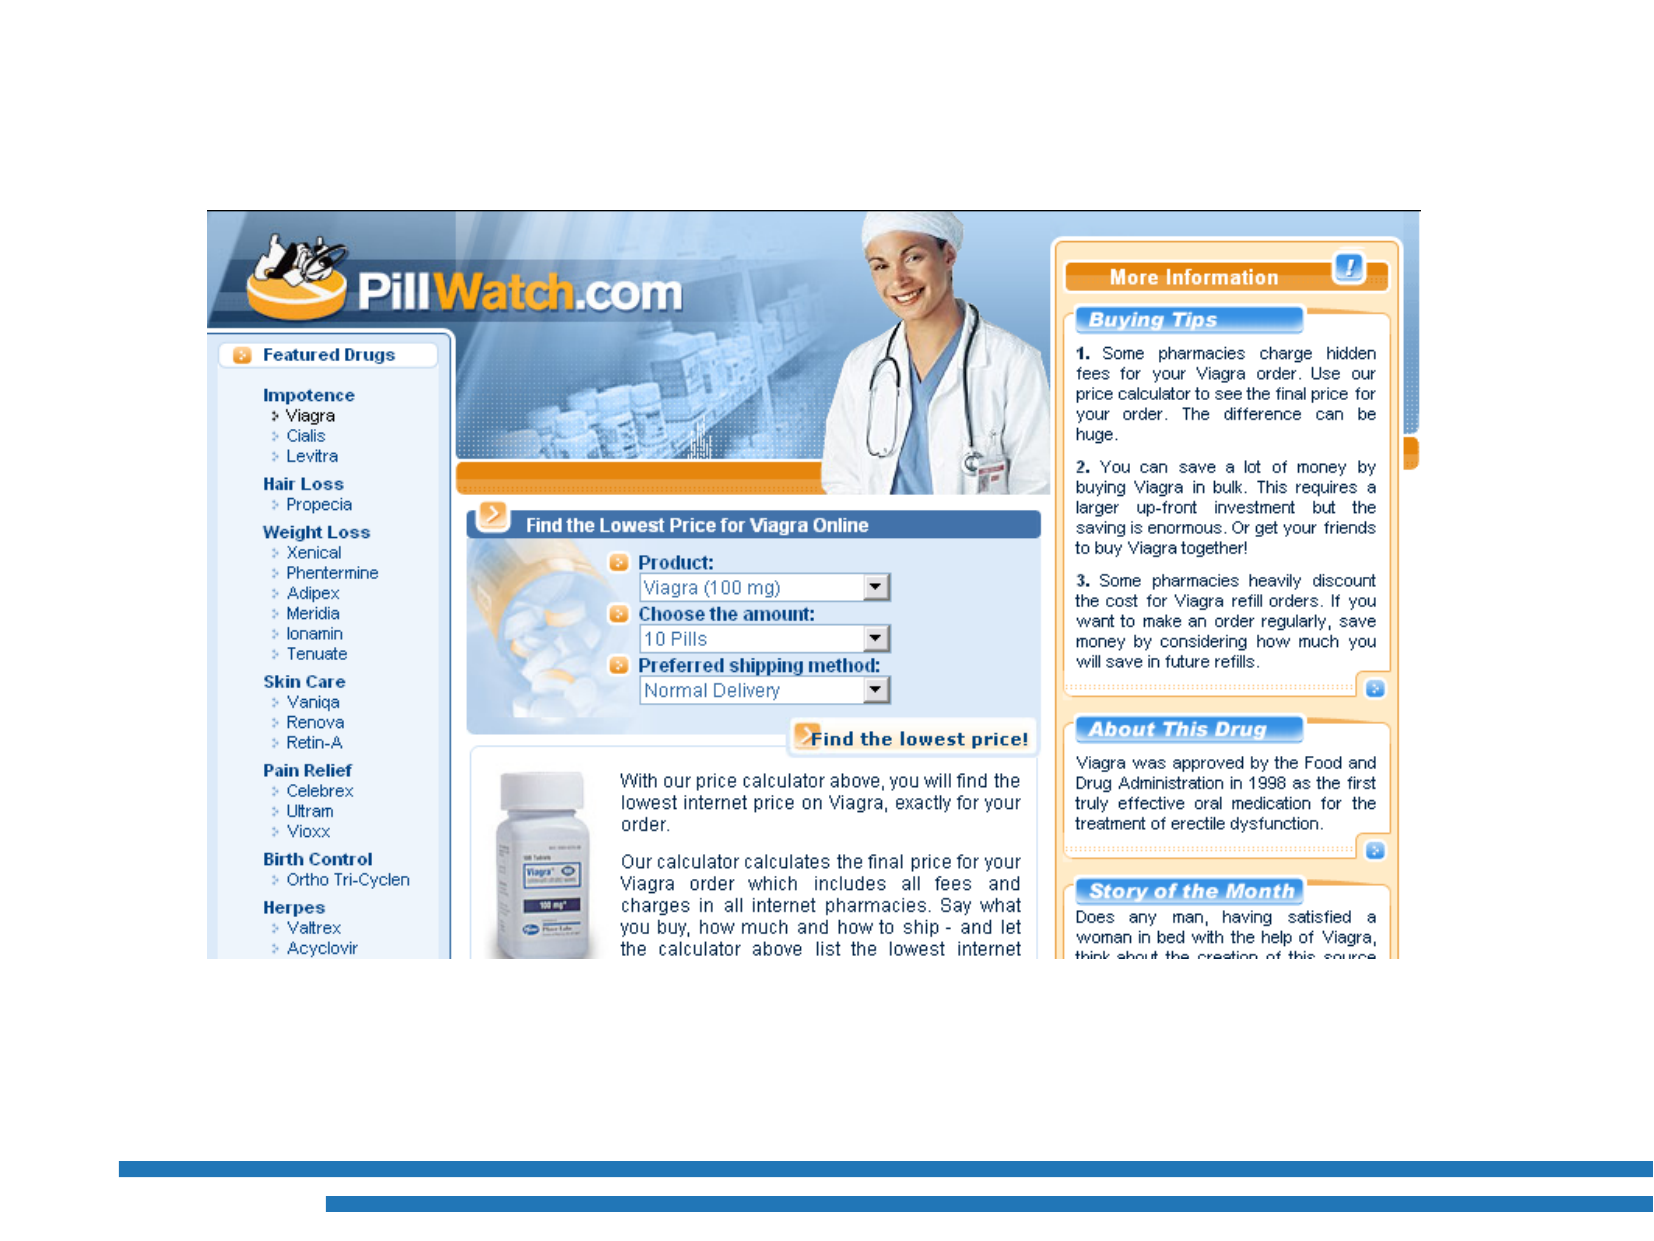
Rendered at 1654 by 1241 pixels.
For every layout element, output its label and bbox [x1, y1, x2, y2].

picture [207, 210, 1421, 959]
